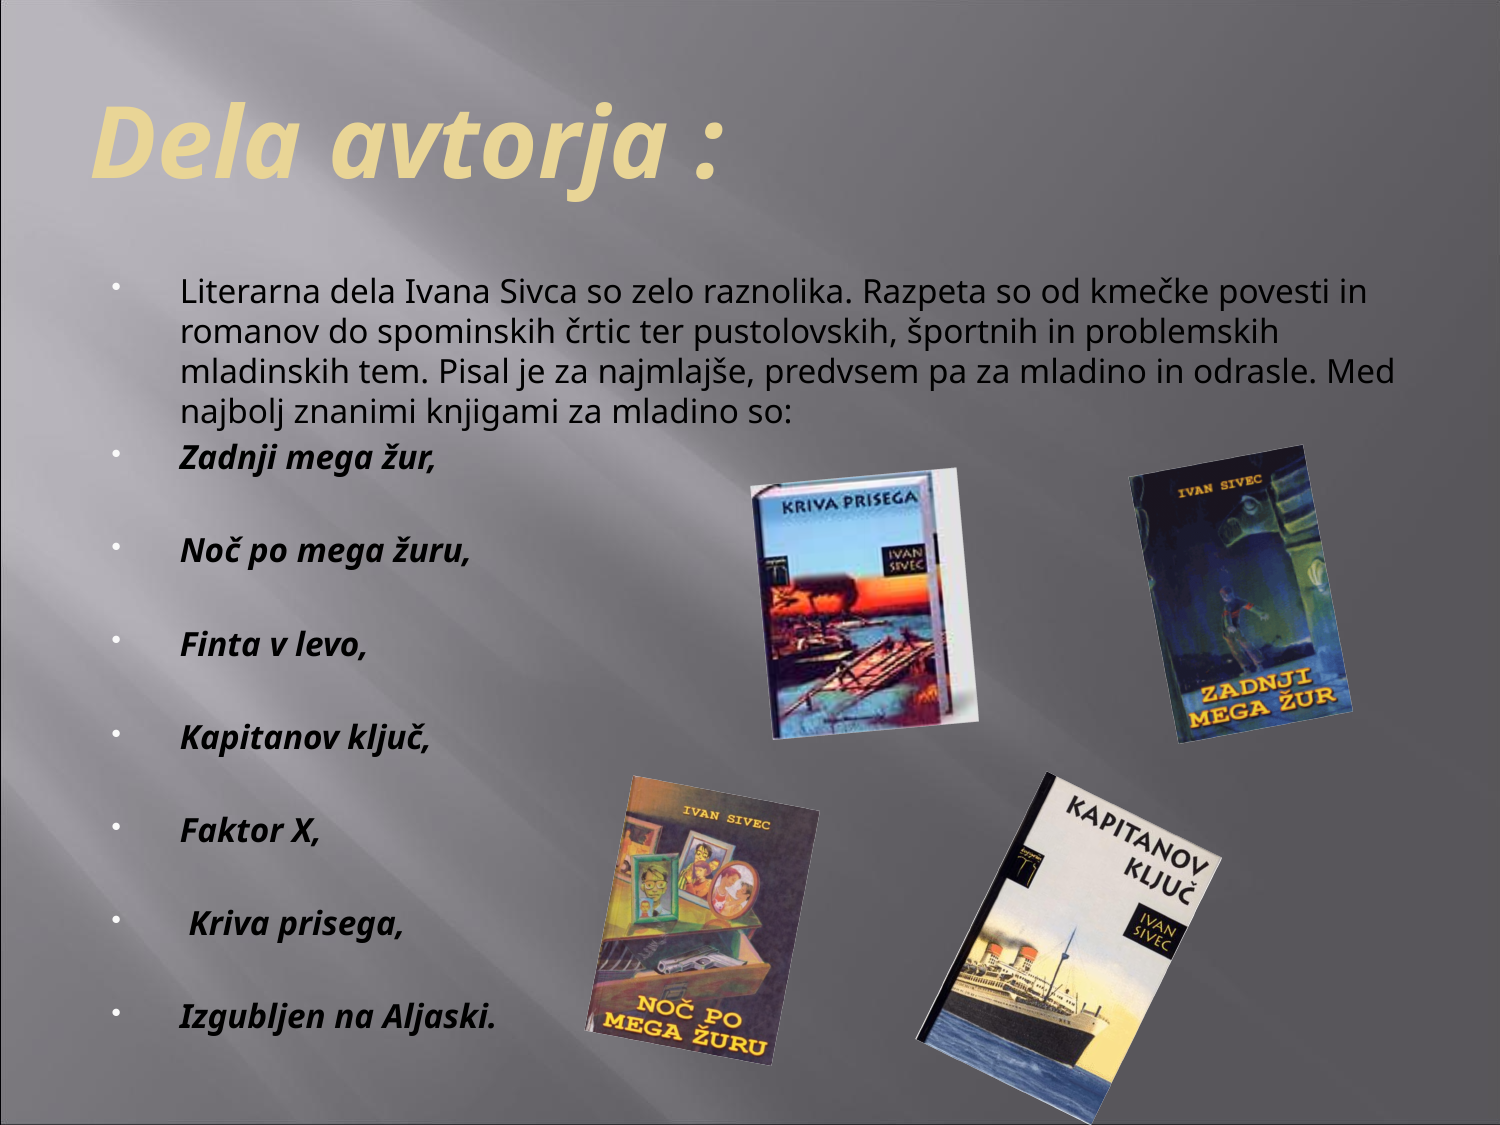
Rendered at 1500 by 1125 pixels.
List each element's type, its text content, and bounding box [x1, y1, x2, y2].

picture [0, 0, 1500, 1125]
title Dela avtorja : [75, 45, 1425, 233]
list Literarna dela Ivana Sivca so zelo raznolika. Razpeta so od kmečke povesti in romanov do spominskih črtic ter pustolovskih, športnih in problemskih mladinskih tem. Pisal je za najmlajše, predvsem pa za mladino in odrasle. Med najbolj znanimi knjigami za mladino so: Zadnji mega žur, Noč po mega žuru, Finta v levo, Kapitanov ključ, Faktor X, Kriva prisega, Izgubljen na Aljaski. [75, 262, 1425, 1035]
